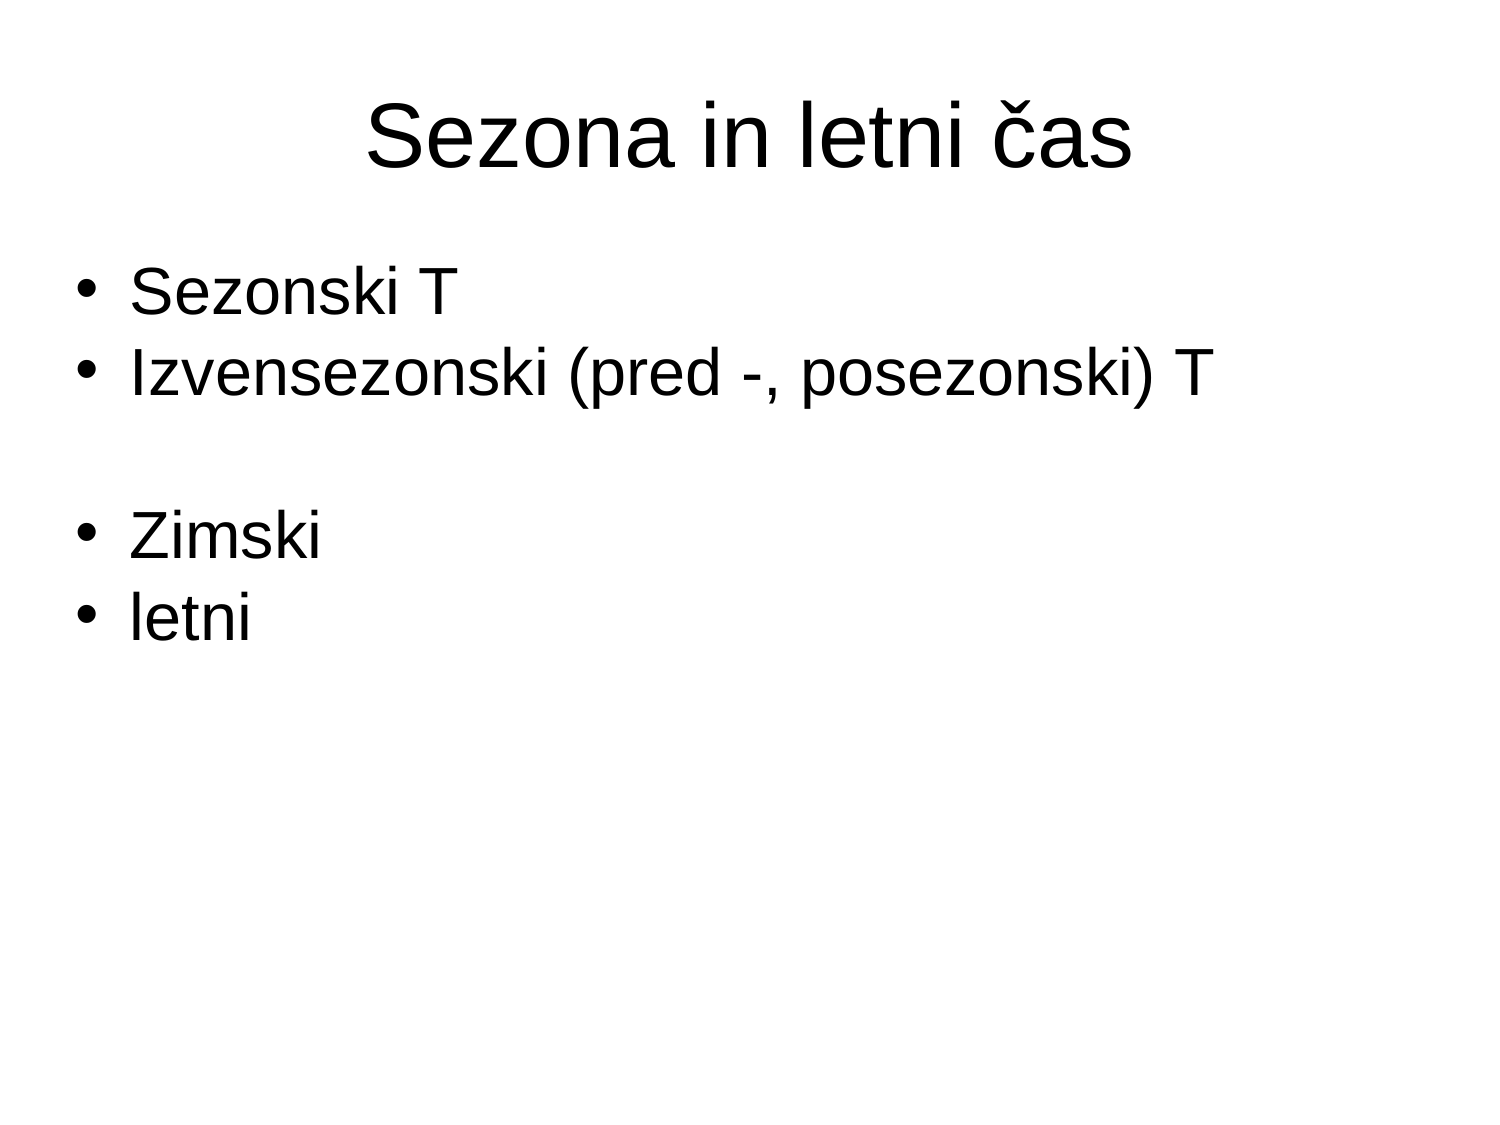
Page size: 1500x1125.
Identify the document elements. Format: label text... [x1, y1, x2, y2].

title Sezona in letni čas [75, 28, 1425, 249]
list Sezonski T Izvensezonski (pred -, posezonski) T Zimski letni [75, 262, 1425, 991]
